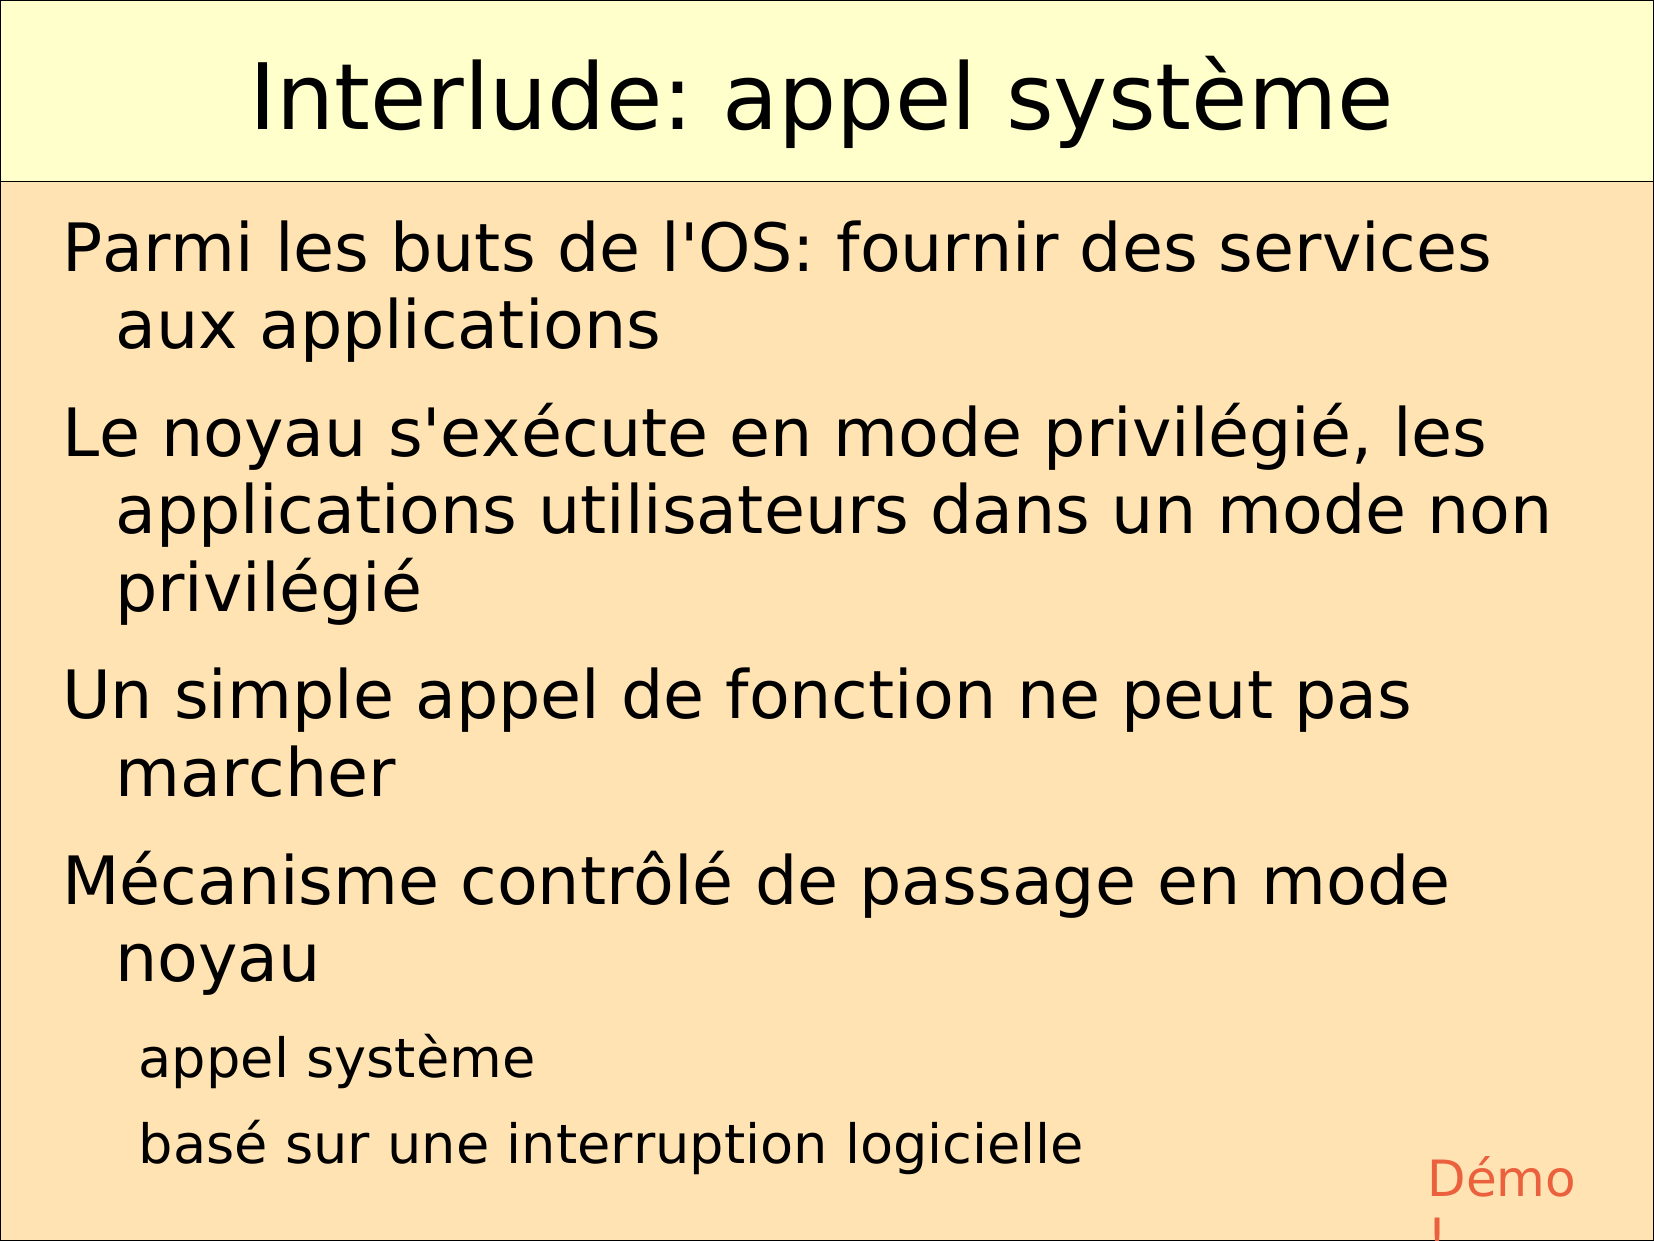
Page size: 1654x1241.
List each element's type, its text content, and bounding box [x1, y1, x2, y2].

text_box Démo ! [1412, 1142, 1626, 1216]
list Parmi les buts de l'OS: fournir des services aux applications Le noyau s'exécute en mode privilégié, les applications utilisateurs dans un mode non privilégié Un simple appel de fonction ne peut pas marcher Mécanisme contrôlé de passage en mode noyau appel système basé sur une interruption logicielle [44, 209, 1608, 1177]
title Interlude: appel système [114, 38, 1531, 158]
